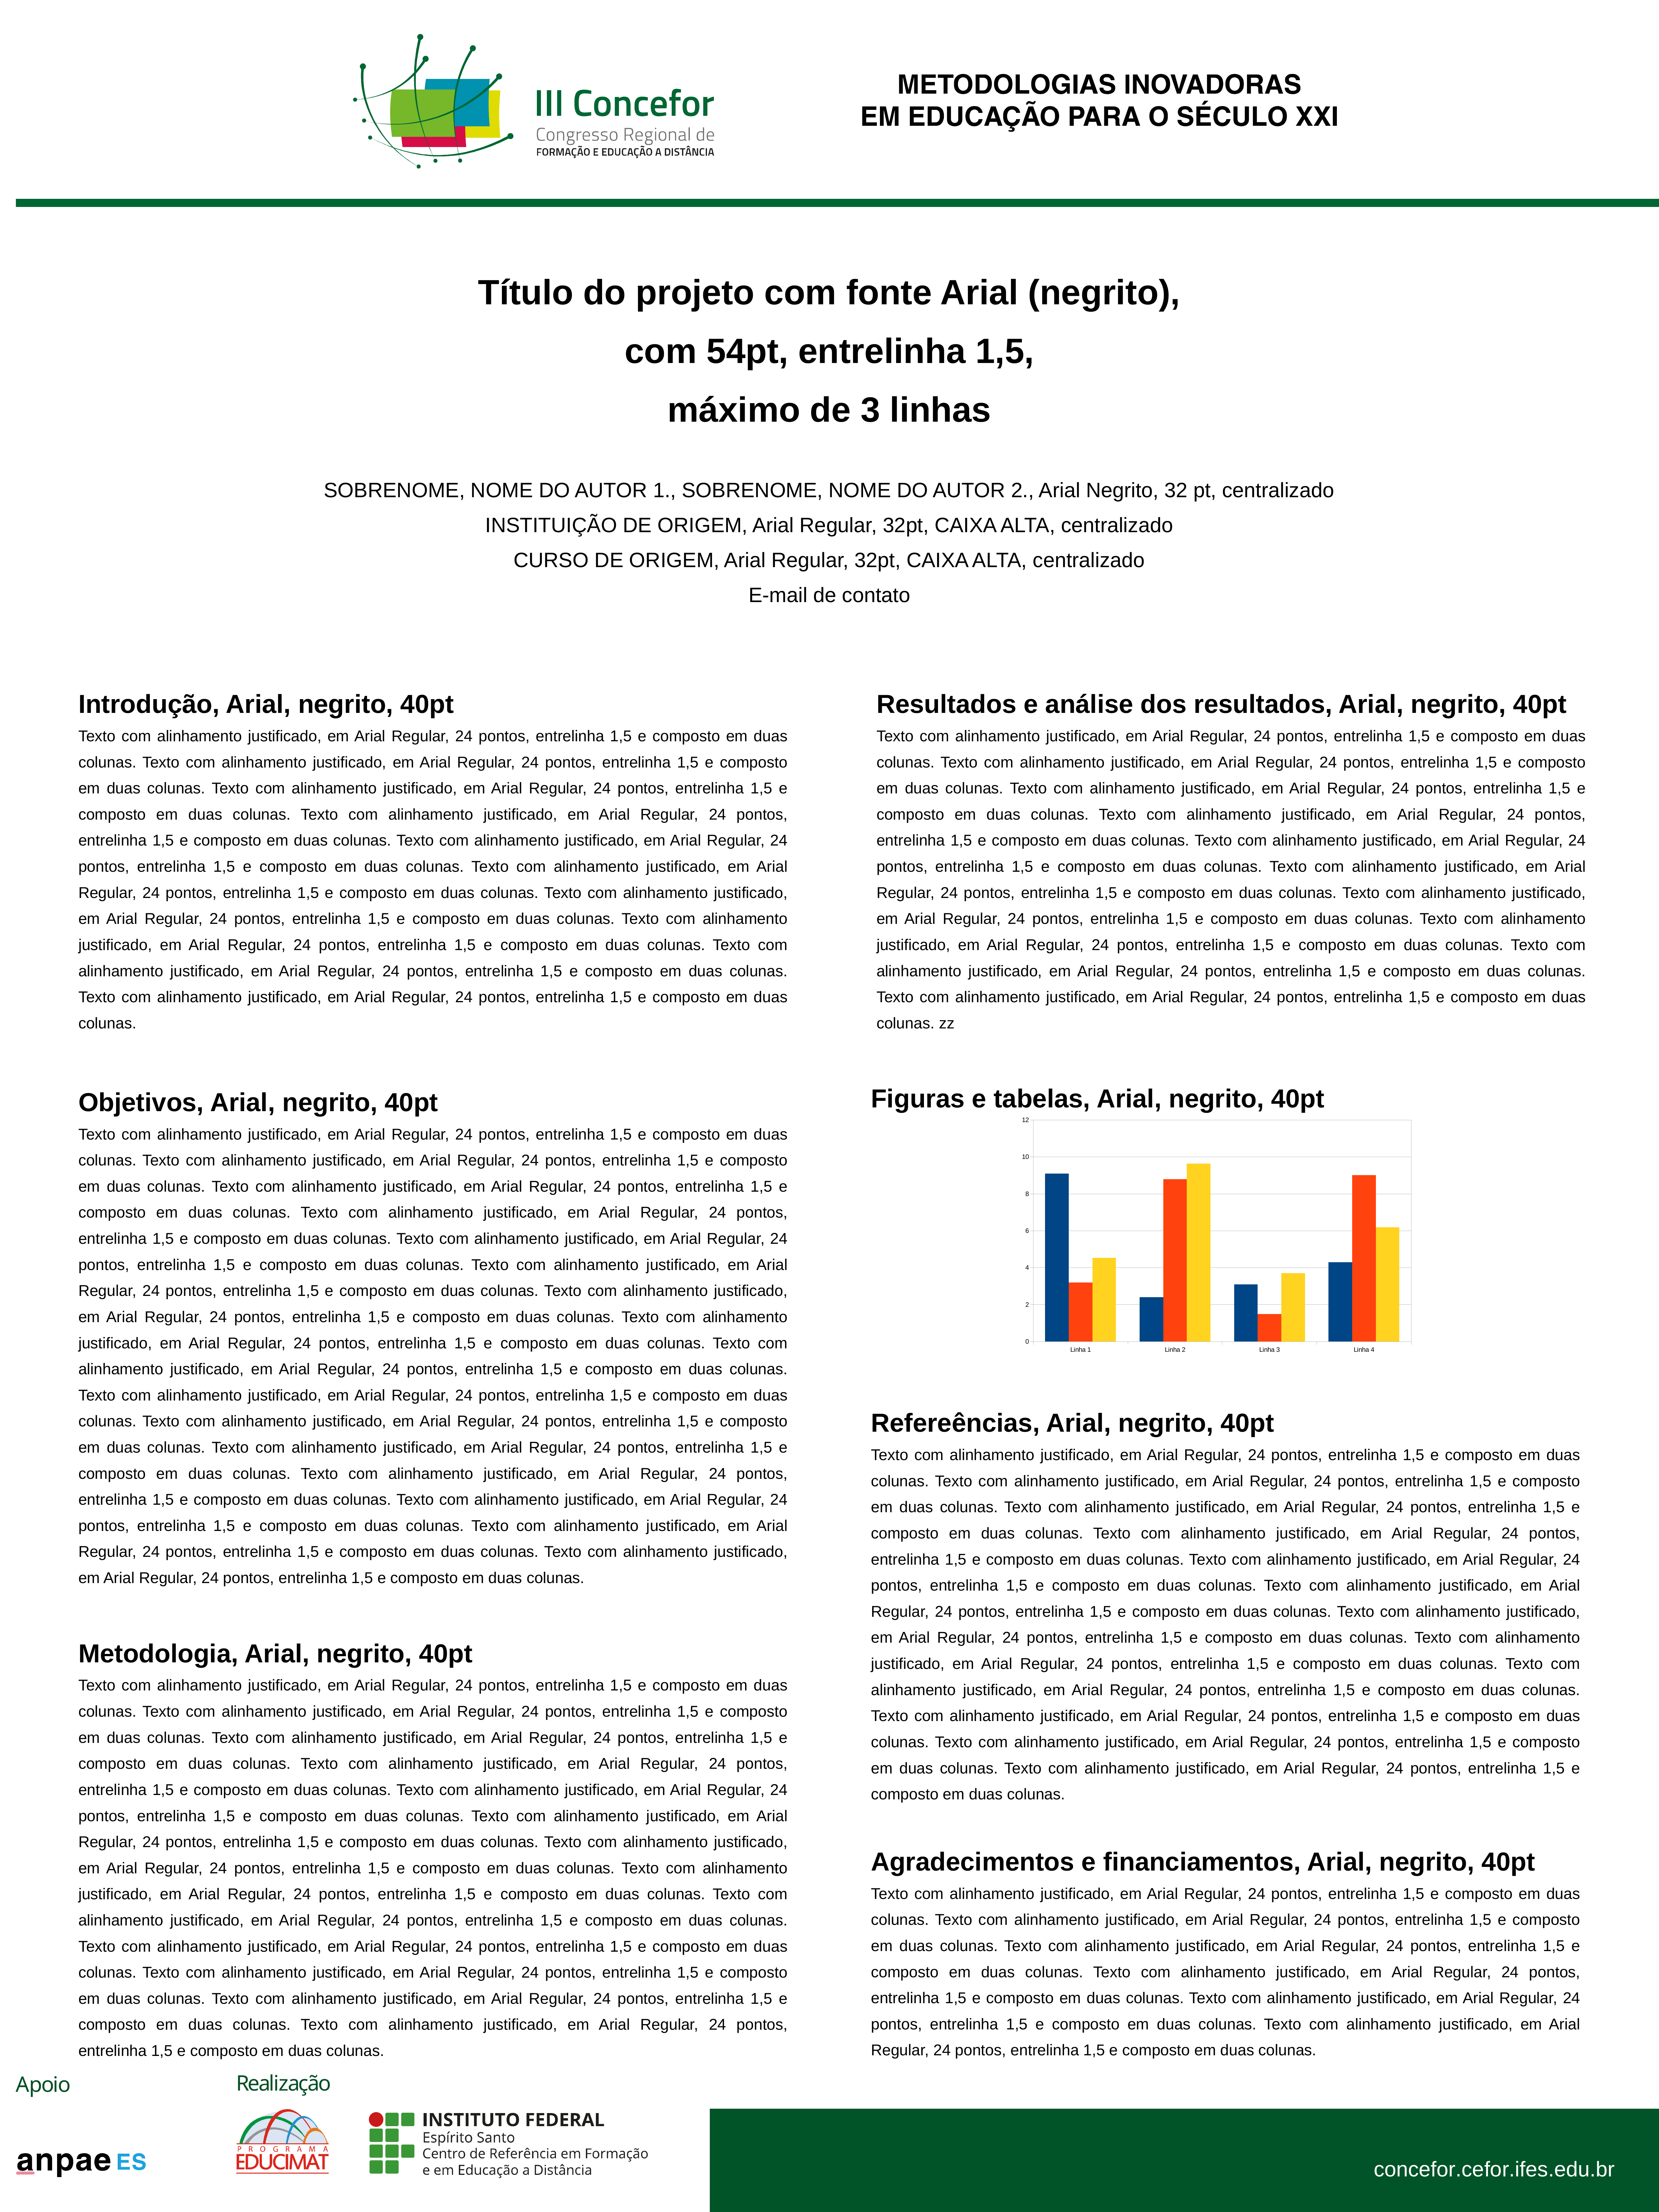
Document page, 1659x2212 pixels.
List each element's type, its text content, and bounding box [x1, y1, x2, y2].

text_box Metodologia, Arial, negrito, 40pt Texto com alinhamento justificado, em Arial Regular, 24 pontos, entrelinha 1,5 e composto em duas colunas. Texto com alinhamento justificado, em Arial Regular, 24 pontos, entrelinha 1,5 e composto em duas colunas. Texto com alinhamento justificado, em Arial Regular, 24 pontos, entrelinha 1,5 e composto em duas colunas. Texto com alinhamento justificado, em Arial Regular, 24 pontos, entrelinha 1,5 e composto em duas colunas. Texto com alinhamento justificado, em Arial Regular, 24 pontos, entrelinha 1,5 e composto em duas colunas. Texto com alinhamento justificado, em Arial Regular, 24 pontos, entrelinha 1,5 e composto em duas colunas. Texto com alinhamento justificado, em Arial Regular, 24 pontos, entrelinha 1,5 e composto em duas colunas. Texto com alinhamento justificado, em Arial Regular, 24 pontos, entrelinha 1,5 e composto em duas colunas. Texto com alinhamento justificado, em Arial Regular, 24 pontos, entrelinha 1,5 e composto em duas colunas. Texto com alinhamento justificado, em Arial Regular, 24 pontos, entrelinha 1,5 e composto em duas colunas. Texto com alinhamento justificado, em Arial Regular, 24 pontos, entrelinha 1,5 e composto em duas colunas. Texto com alinhamento justificado, em Arial Regular, 24 pontos, entrelinha 1,5 e composto em duas colunas. Texto com alinhamento justificado, em Arial Regular, 24 pontos, entrelinha 1,5 e composto em duas colunas. [74, 1622, 793, 2048]
text_box Objetivos, Arial, negrito, 40pt Texto com alinhamento justificado, em Arial Regular, 24 pontos, entrelinha 1,5 e composto em duas colunas. Texto com alinhamento justificado, em Arial Regular, 24 pontos, entrelinha 1,5 e composto em duas colunas. Texto com alinhamento justificado, em Arial Regular, 24 pontos, entrelinha 1,5 e composto em duas colunas. Texto com alinhamento justificado, em Arial Regular, 24 pontos, entrelinha 1,5 e composto em duas colunas. Texto com alinhamento justificado, em Arial Regular, 24 pontos, entrelinha 1,5 e composto em duas colunas. Texto com alinhamento justificado, em Arial Regular, 24 pontos, entrelinha 1,5 e composto em duas colunas. Texto com alinhamento justificado, em Arial Regular, 24 pontos, entrelinha 1,5 e composto em duas colunas. Texto com alinhamento justificado, em Arial Regular, 24 pontos, entrelinha 1,5 e composto em duas colunas. Texto com alinhamento justificado, em Arial Regular, 24 pontos, entrelinha 1,5 e composto em duas colunas. Texto com alinhamento justificado, em Arial Regular, 24 pontos, entrelinha 1,5 e composto em duas colunas. Texto com alinhamento justificado, em Arial Regular, 24 pontos, entrelinha 1,5 e composto em duas colunas. Texto com alinhamento justificado, em Arial Regular, 24 pontos, entrelinha 1,5 e composto em duas colunas. Texto com alinhamento justificado, em Arial Regular, 24 pontos, entrelinha 1,5 e composto em duas colunas. Texto com alinhamento justificado, em Arial Regular, 24 pontos, entrelinha 1,5 e composto em duas colunas. Texto com alinhamento justificado, em Arial Regular, 24 pontos, entrelinha 1,5 e composto em duas colunas. Texto com alinhamento justificado, em Arial Regular, 24 pontos, entrelinha 1,5 e composto em duas colunas. [74, 1071, 793, 1575]
title Título do projeto com fonte Arial (negrito), com 54pt, entrelinha 1,5, máximo de 3 linhas [74, 260, 1585, 423]
picture [16, 2073, 1659, 2212]
text_box Resultados e análise dos resultados, Arial, negrito, 40pt Texto com alinhamento justificado, em Arial Regular, 24 pontos, entrelinha 1,5 e composto em duas colunas. Texto com alinhamento justificado, em Arial Regular, 24 pontos, entrelinha 1,5 e composto em duas colunas. Texto com alinhamento justificado, em Arial Regular, 24 pontos, entrelinha 1,5 e composto em duas colunas. Texto com alinhamento justificado, em Arial Regular, 24 pontos, entrelinha 1,5 e composto em duas colunas. Texto com alinhamento justificado, em Arial Regular, 24 pontos, entrelinha 1,5 e composto em duas colunas. Texto com alinhamento justificado, em Arial Regular, 24 pontos, entrelinha 1,5 e composto em duas colunas. Texto com alinhamento justificado, em Arial Regular, 24 pontos, entrelinha 1,5 e composto em duas colunas. Texto com alinhamento justificado, em Arial Regular, 24 pontos, entrelinha 1,5 e composto em duas colunas. Texto com alinhamento justificado, em Arial Regular, 24 pontos, entrelinha 1,5 e composto em duas colunas. Texto com alinhamento justificado, em Arial Regular, 24 pontos, entrelinha 1,5 e composto em duas colunas. zz [872, 673, 1591, 1020]
picture [16, 34, 1659, 208]
text_box Introdução, Arial, negrito, 40pt Texto com alinhamento justificado, em Arial Regular, 24 pontos, entrelinha 1,5 e composto em duas colunas. Texto com alinhamento justificado, em Arial Regular, 24 pontos, entrelinha 1,5 e composto em duas colunas. Texto com alinhamento justificado, em Arial Regular, 24 pontos, entrelinha 1,5 e composto em duas colunas. Texto com alinhamento justificado, em Arial Regular, 24 pontos, entrelinha 1,5 e composto em duas colunas. Texto com alinhamento justificado, em Arial Regular, 24 pontos, entrelinha 1,5 e composto em duas colunas. Texto com alinhamento justificado, em Arial Regular, 24 pontos, entrelinha 1,5 e composto em duas colunas. Texto com alinhamento justificado, em Arial Regular, 24 pontos, entrelinha 1,5 e composto em duas colunas. Texto com alinhamento justificado, em Arial Regular, 24 pontos, entrelinha 1,5 e composto em duas colunas. Texto com alinhamento justificado, em Arial Regular, 24 pontos, entrelinha 1,5 e composto em duas colunas. Texto com alinhamento justificado, em Arial Regular, 24 pontos, entrelinha 1,5 e composto em duas colunas. [74, 673, 793, 1020]
text_box Figuras e tabelas, Arial, negrito, 40pt [866, 1067, 1585, 1101]
text_box Agradecimentos e financiamentos, Arial, negrito, 40pt Texto com alinhamento justificado, em Arial Regular, 24 pontos, entrelinha 1,5 e composto em duas colunas. Texto com alinhamento justificado, em Arial Regular, 24 pontos, entrelinha 1,5 e composto em duas colunas. Texto com alinhamento justificado, em Arial Regular, 24 pontos, entrelinha 1,5 e composto em duas colunas. Texto com alinhamento justificado, em Arial Regular, 24 pontos, entrelinha 1,5 e composto em duas colunas. Texto com alinhamento justificado, em Arial Regular, 24 pontos, entrelinha 1,5 e composto em duas colunas. Texto com alinhamento justificado, em Arial Regular, 24 pontos, entrelinha 1,5 e composto em duas colunas. [866, 1830, 1585, 2047]
chart [1014, 1111, 1420, 1359]
text_box SOBRENOME, NOME DO AUTOR 1., SOBRENOME, NOME DO AUTOR 2., Arial Negrito, 32 pt, centralizado INSTITUIÇÃO DE ORIGEM, Arial Regular, 32pt, CAIXA ALTA, centralizado CURSO DE ORIGEM, Arial Regular, 32pt, CAIXA ALTA, centralizado E-mail de contato [74, 464, 1585, 612]
text_box Refereências, Arial, negrito, 40pt Texto com alinhamento justificado, em Arial Regular, 24 pontos, entrelinha 1,5 e composto em duas colunas. Texto com alinhamento justificado, em Arial Regular, 24 pontos, entrelinha 1,5 e composto em duas colunas. Texto com alinhamento justificado, em Arial Regular, 24 pontos, entrelinha 1,5 e composto em duas colunas. Texto com alinhamento justificado, em Arial Regular, 24 pontos, entrelinha 1,5 e composto em duas colunas. Texto com alinhamento justificado, em Arial Regular, 24 pontos, entrelinha 1,5 e composto em duas colunas. Texto com alinhamento justificado, em Arial Regular, 24 pontos, entrelinha 1,5 e composto em duas colunas. Texto com alinhamento justificado, em Arial Regular, 24 pontos, entrelinha 1,5 e composto em duas colunas. Texto com alinhamento justificado, em Arial Regular, 24 pontos, entrelinha 1,5 e composto em duas colunas. Texto com alinhamento justificado, em Arial Regular, 24 pontos, entrelinha 1,5 e composto em duas colunas. Texto com alinhamento justificado, em Arial Regular, 24 pontos, entrelinha 1,5 e composto em duas colunas. Texto com alinhamento justificado, em Arial Regular, 24 pontos, entrelinha 1,5 e composto em duas colunas. Texto com alinhamento justificado, em Arial Regular, 24 pontos, entrelinha 1,5 e composto em duas colunas. [866, 1391, 1585, 1791]
